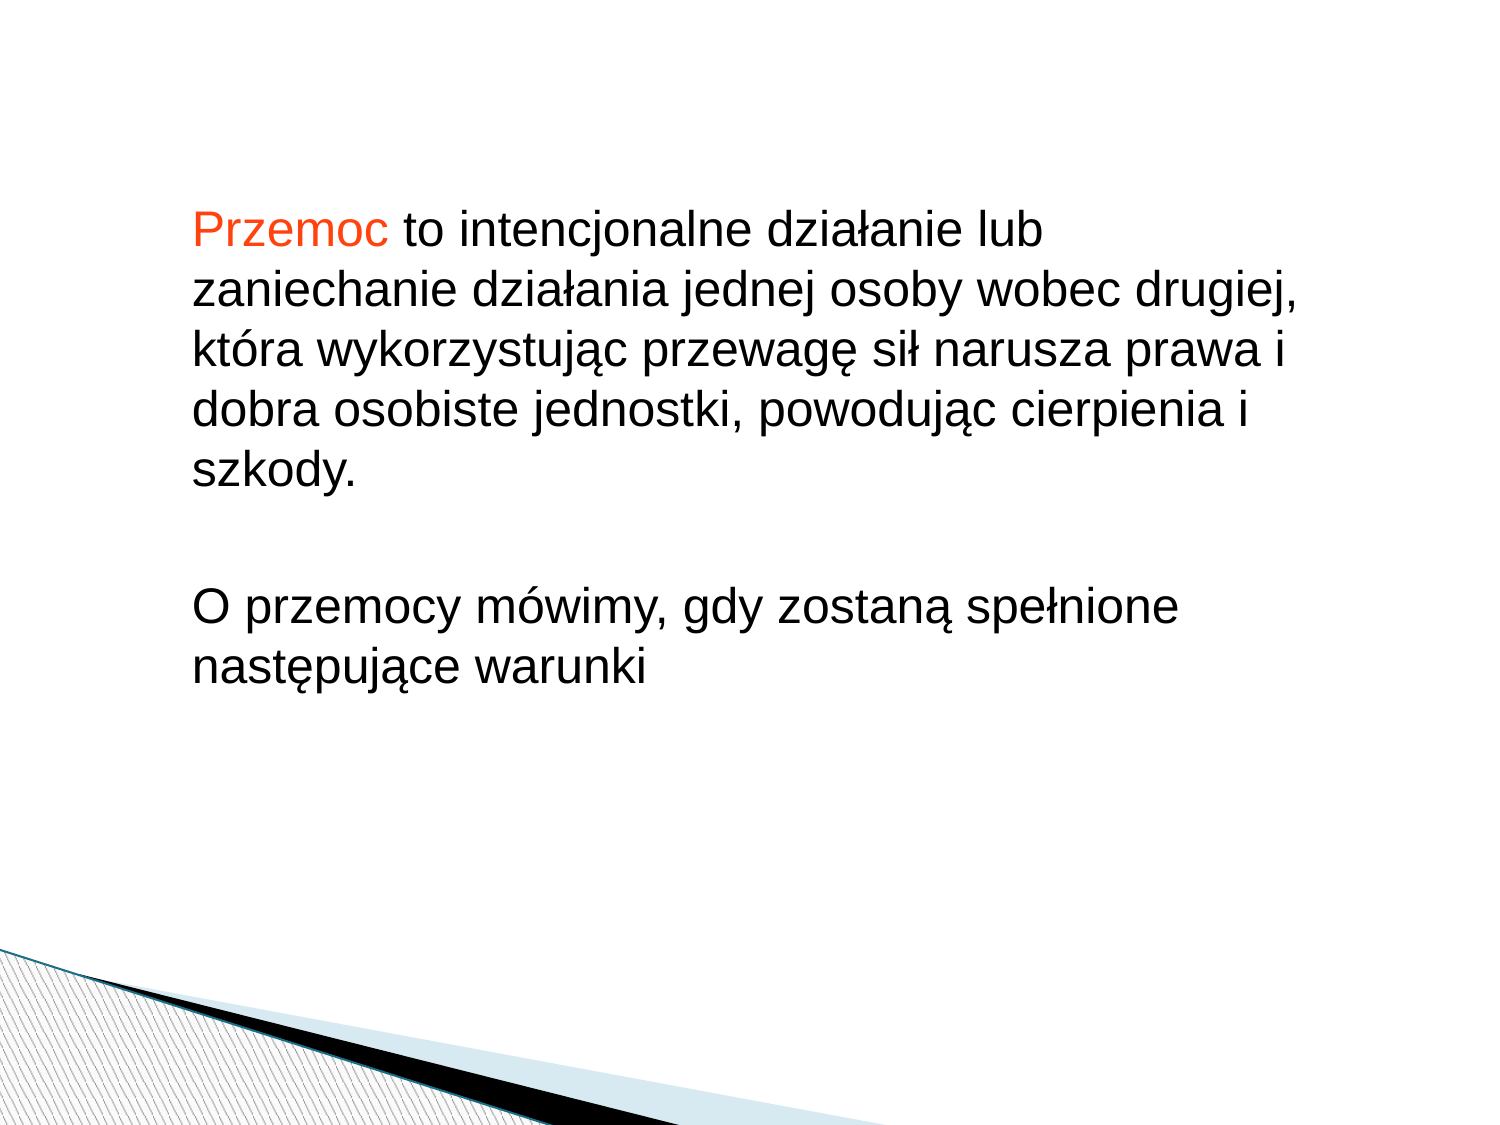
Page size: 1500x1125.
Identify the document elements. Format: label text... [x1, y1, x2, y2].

picture [0, 952, 543, 1125]
list Przemoc to intencjonalne działanie lub zaniechanie działania jednej osoby wobec drugiej, która wykorzystując przewagę sił narusza prawa i dobra osobiste jednostki, powodując cierpienia i szkody. O przemocy mówimy, gdy zostaną spełnione następujące warunki [177, 188, 1323, 978]
